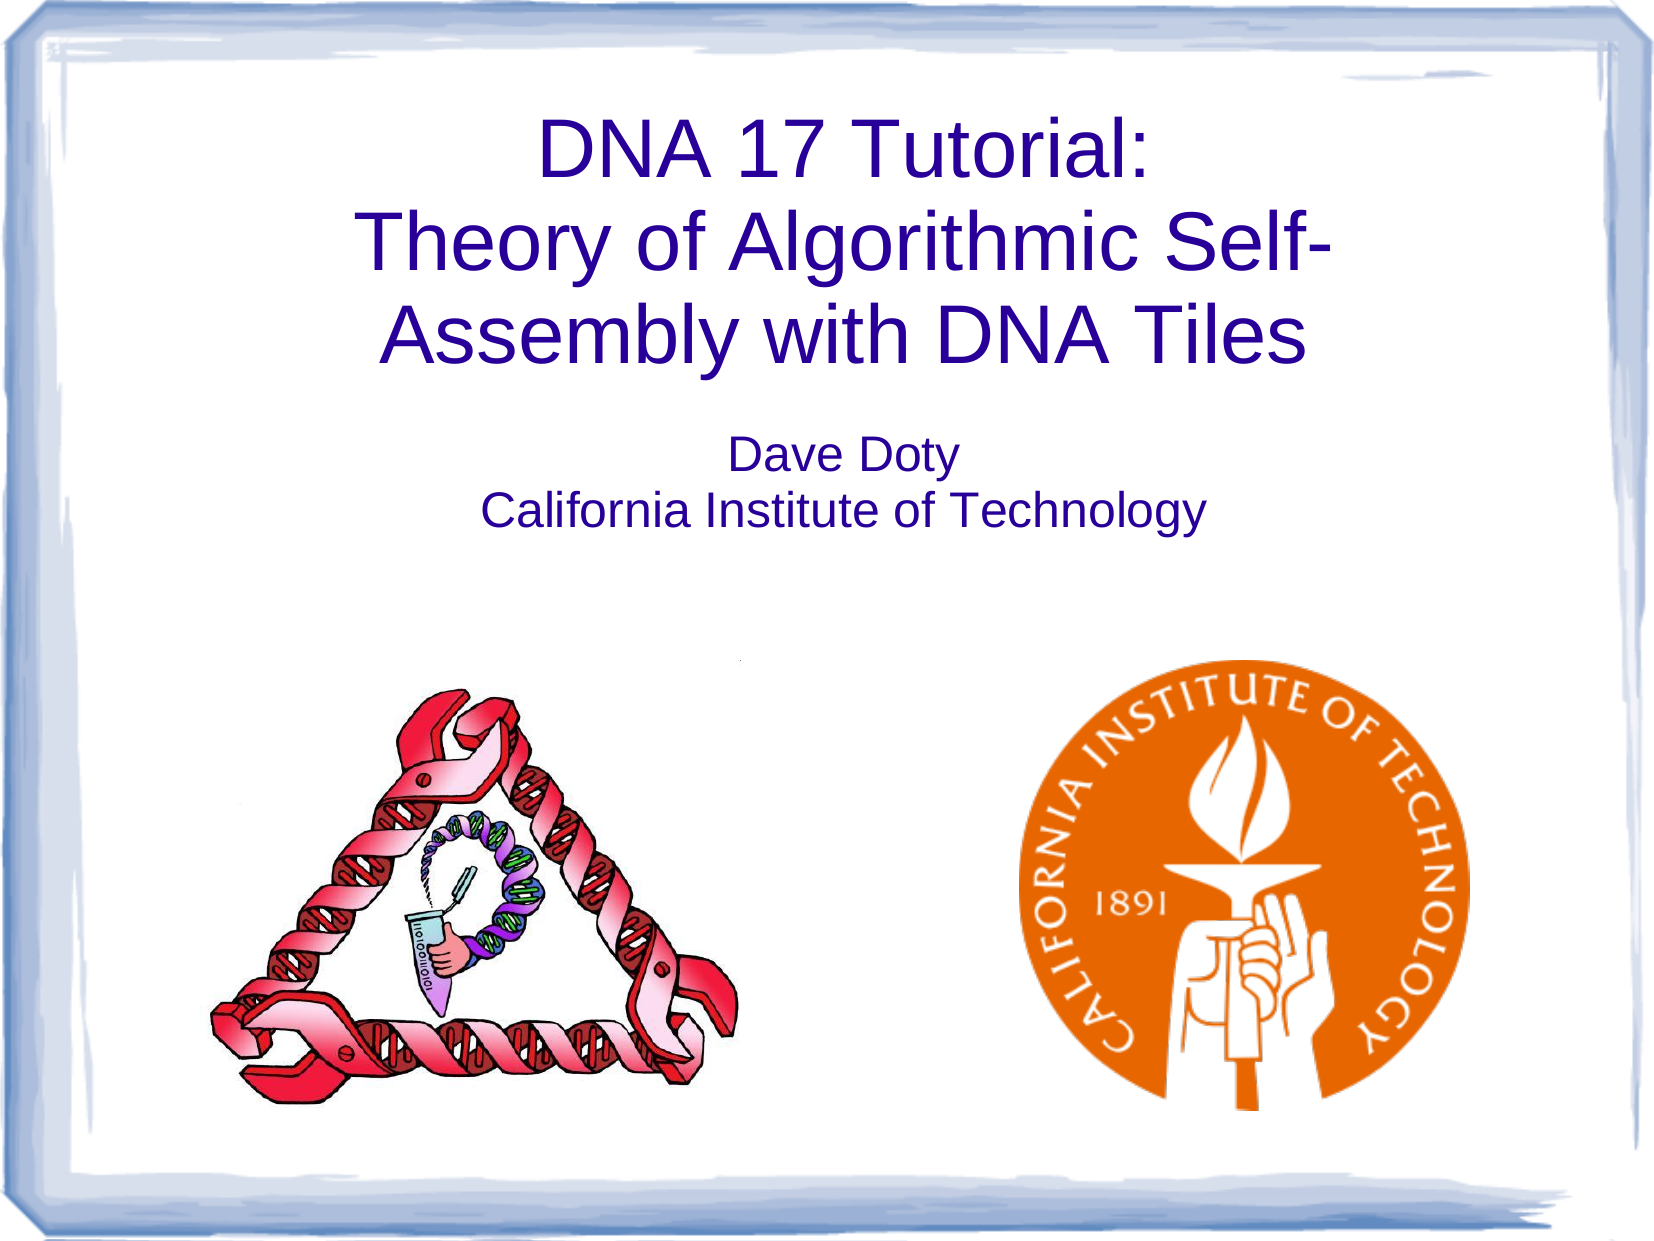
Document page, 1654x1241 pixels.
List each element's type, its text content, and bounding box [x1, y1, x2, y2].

title DNA 17 Tutorial: Theory of Algorithmic Self-Assembly with DNA Tiles [242, 101, 1447, 360]
picture [0, 0, 1654, 1241]
subtitle Dave Doty California Institute of Technology [76, 360, 1613, 604]
